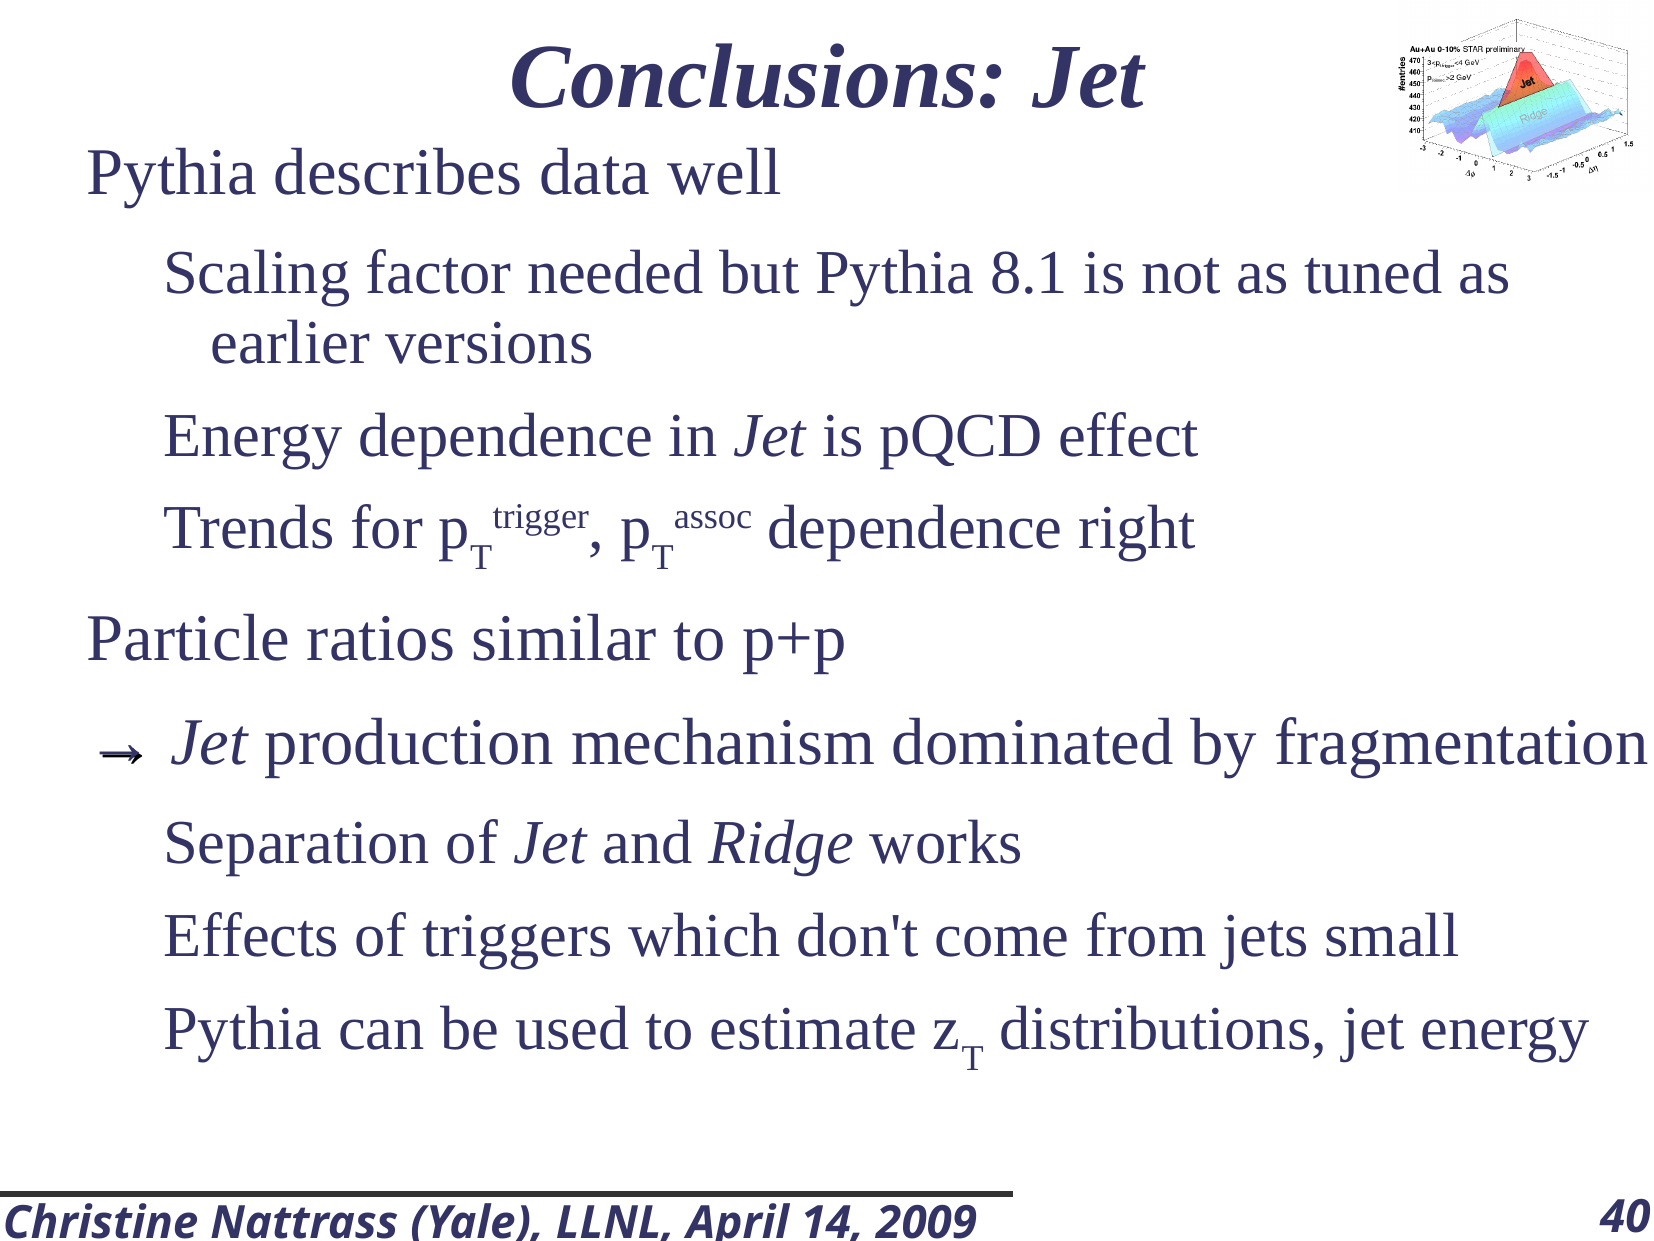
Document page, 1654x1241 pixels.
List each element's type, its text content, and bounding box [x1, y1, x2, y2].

list Pythia describes data well Scaling factor needed but Pythia 8.1 is not as tuned as earlier versions Energy dependence in Jet is pQCD effect Trends for pTtrigger, pTassoc dependence right Particle ratios similar to p+p → Jet production mechanism dominated by fragmentation Separation of Jet and Ridge works Effects of triggers which don't come from jets small Pythia can be used to estimate zT distributions, jet energy [68, 134, 1654, 1200]
picture [1398, 0, 1654, 193]
title Conclusions: Jet [82, 0, 1398, 134]
